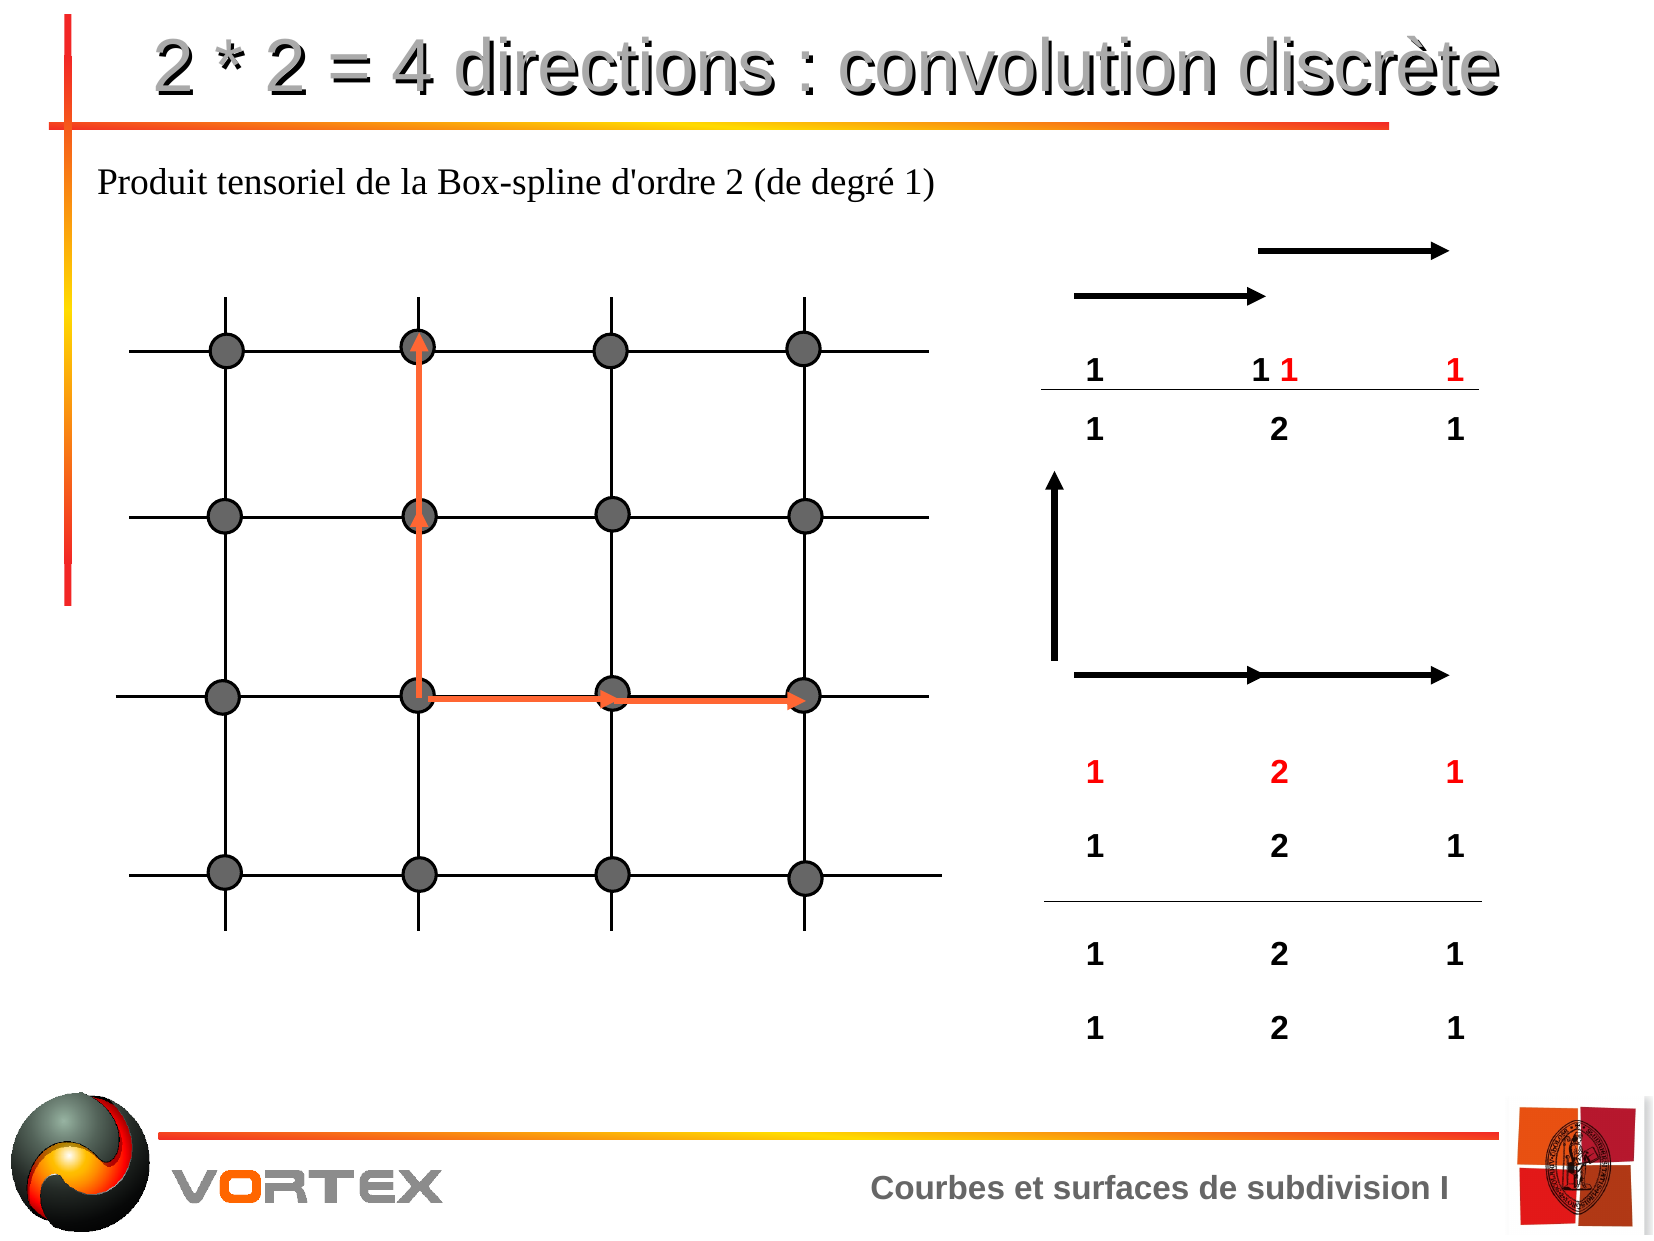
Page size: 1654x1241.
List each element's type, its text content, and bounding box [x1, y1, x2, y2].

text_box [402, 499, 416, 533]
text_box 1 2 1 1 2 1 [1071, 745, 1497, 928]
text_box 1 2 1 [1070, 402, 1497, 501]
text_box [208, 499, 242, 534]
text_box [788, 861, 823, 896]
text_box [595, 497, 630, 532]
text_box 1 2 1 1 2 1 [1071, 928, 1497, 1149]
title 2 * 2 = 4 directions : convolution discrète [0, 1, 1654, 130]
text_box [595, 676, 630, 698]
text_box [593, 334, 628, 368]
text_box 1 1 1 1 [1070, 344, 1497, 402]
text_box [210, 334, 244, 368]
text_box [787, 678, 821, 713]
text_box [402, 857, 437, 892]
text_box [400, 678, 435, 713]
text_box [786, 332, 821, 366]
text_box [208, 855, 242, 890]
picture [11, 1092, 443, 1232]
text_box [206, 680, 240, 715]
picture [1505, 1096, 1653, 1235]
text_box [400, 330, 435, 364]
text_box [595, 857, 630, 892]
text_box [604, 703, 626, 711]
list Produit tensoriel de la Box-spline d'ordre 2 (de degré 1) [79, 160, 1569, 1103]
text_box [788, 499, 823, 534]
text_box [422, 499, 437, 533]
